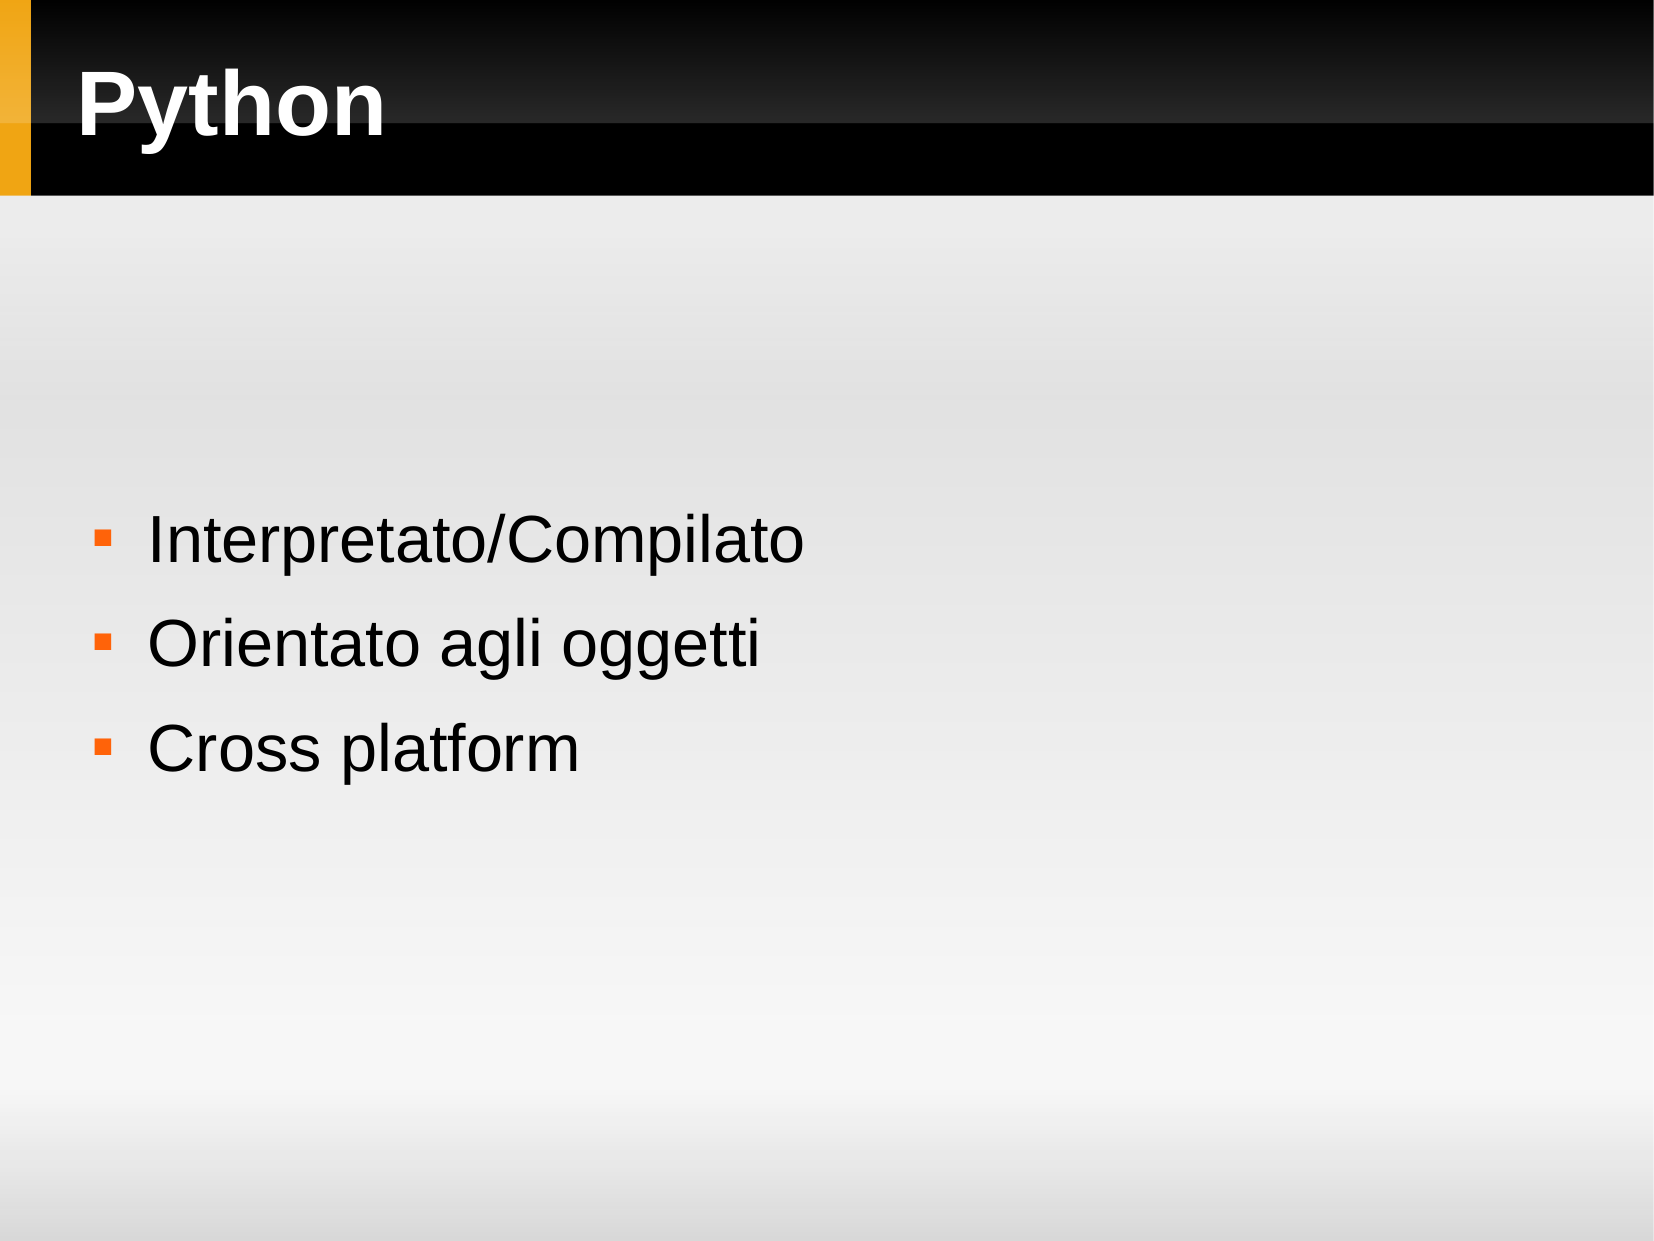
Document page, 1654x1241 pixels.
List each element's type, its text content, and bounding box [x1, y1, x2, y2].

list Interpretato/Compilato Orientato agli oggetti Cross platform [76, 501, 1565, 1241]
picture [0, 0, 1654, 1241]
title Python [76, 7, 1565, 200]
